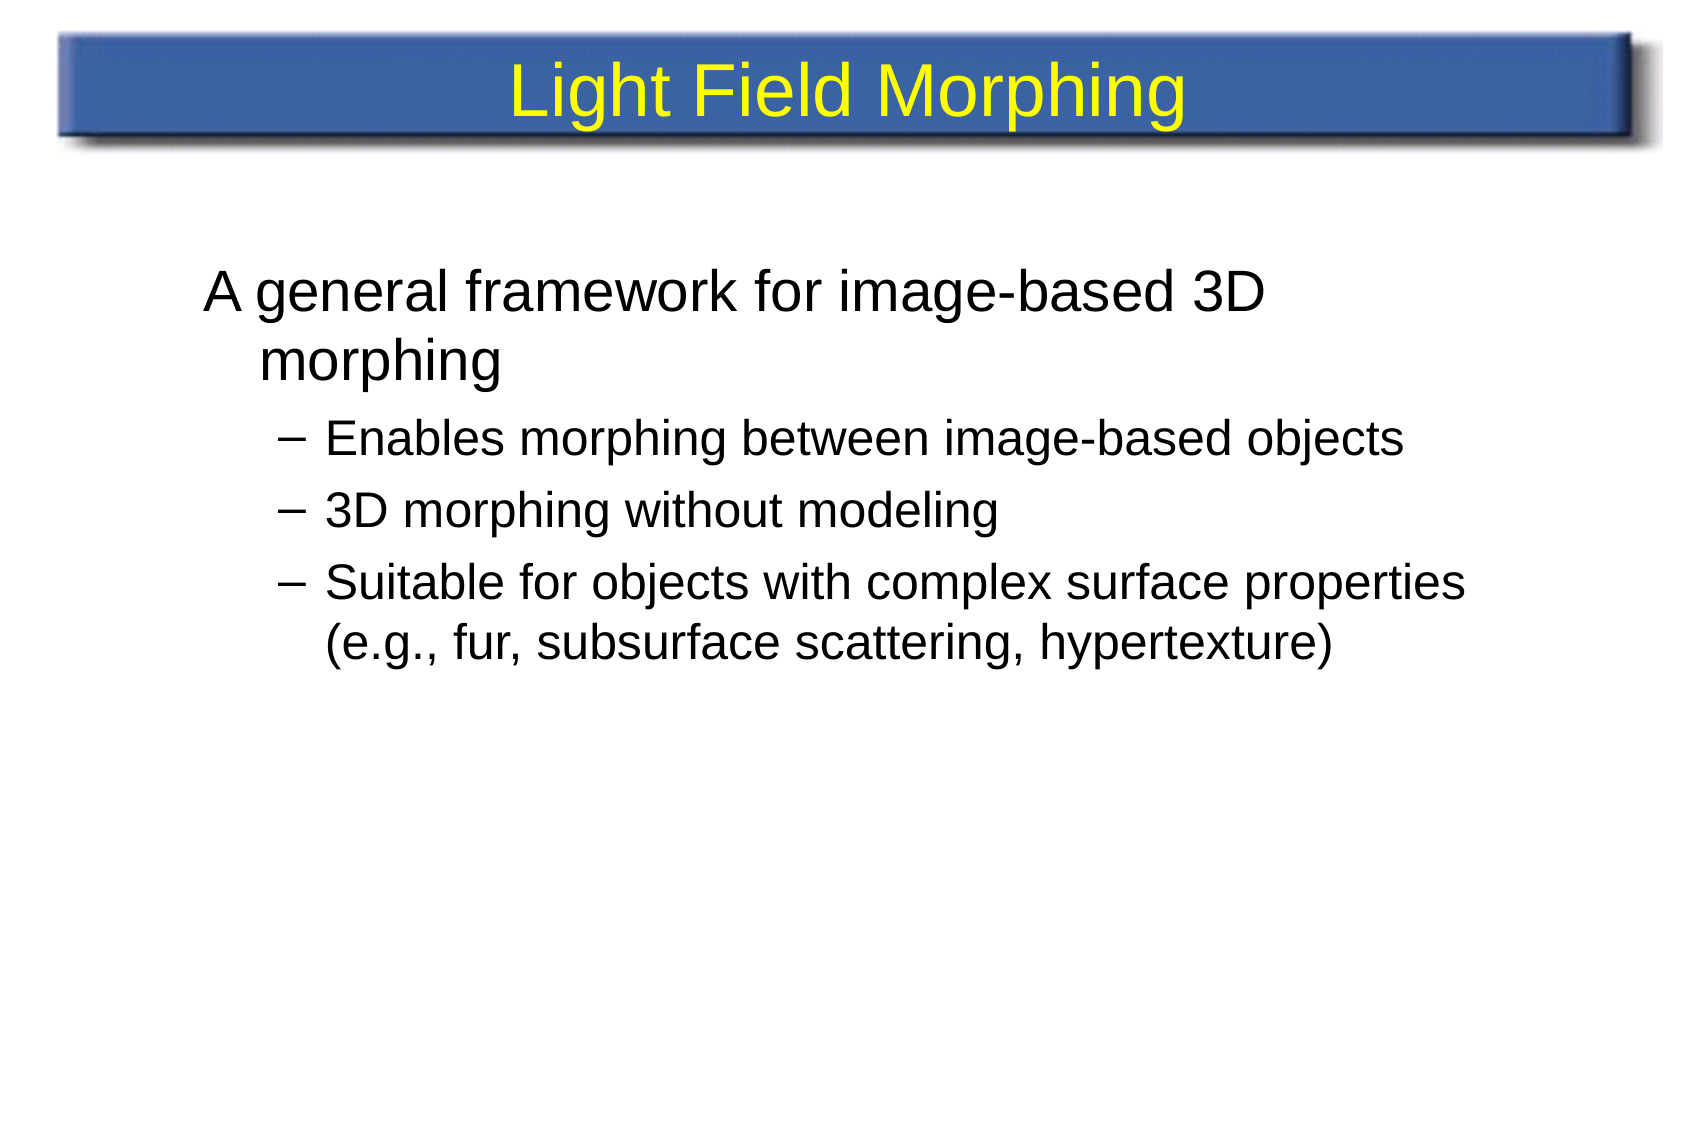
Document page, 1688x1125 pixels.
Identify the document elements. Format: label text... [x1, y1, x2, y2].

title Light Field Morphing [188, 23, 1509, 149]
picture [56, 29, 1663, 156]
list A general framework for image-based 3D morphing Enables morphing between image-based objects 3D morphing without modeling Suitable for objects with complex surface properties (e.g., fur, subsurface scattering, hypertexture) [188, 245, 1500, 1013]
